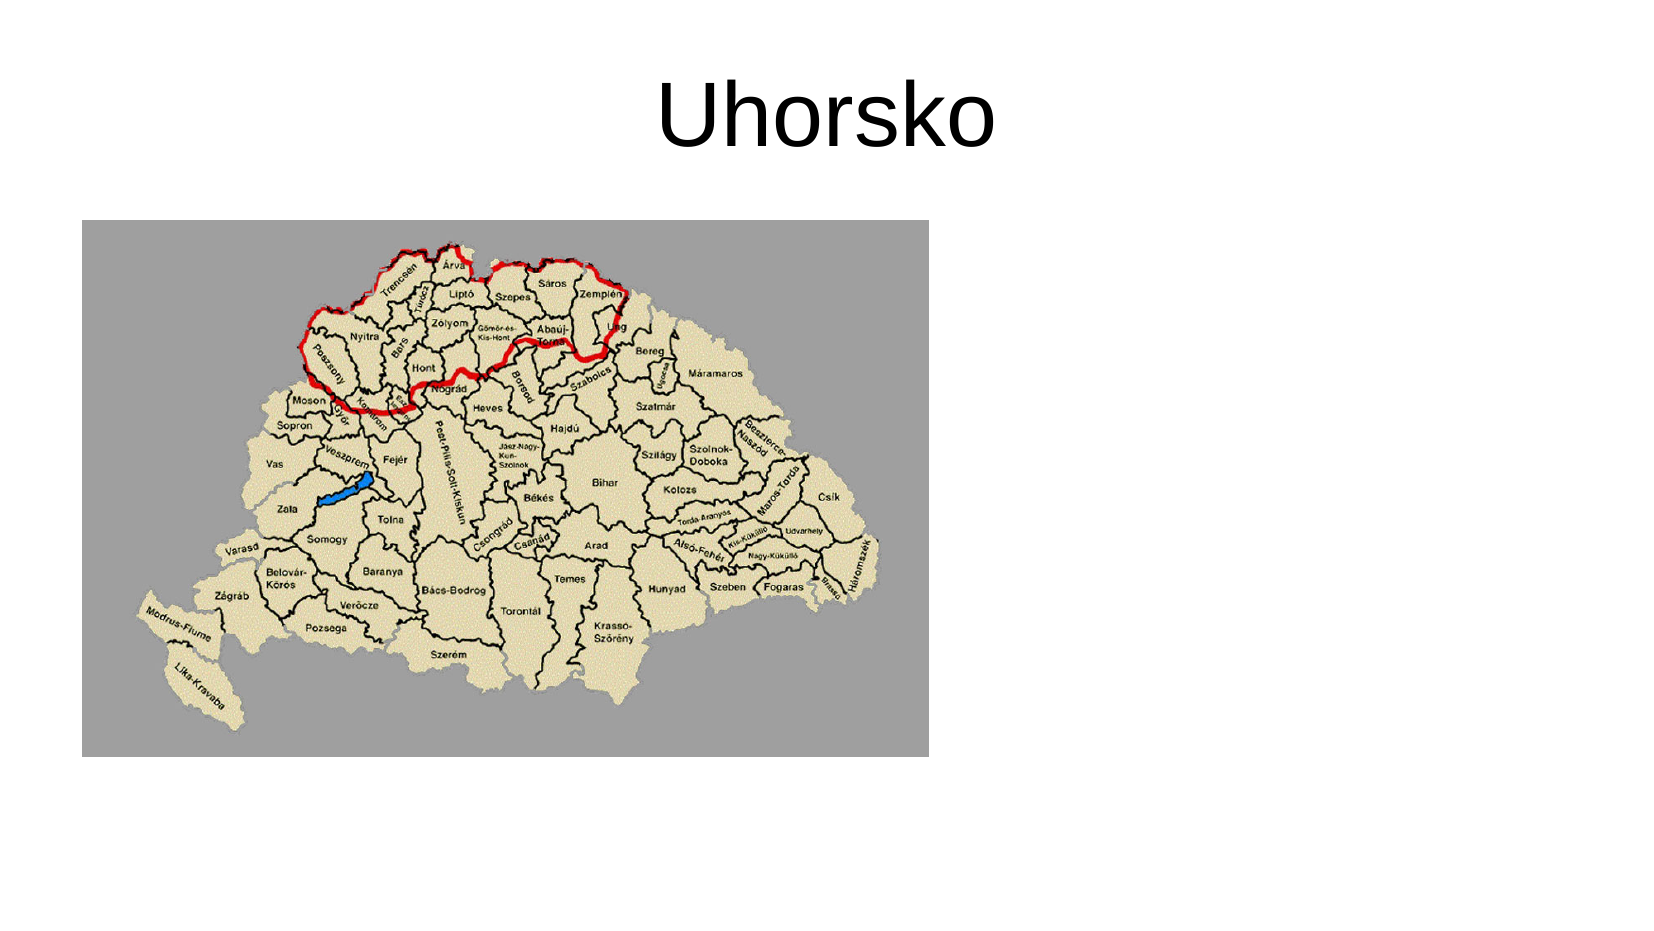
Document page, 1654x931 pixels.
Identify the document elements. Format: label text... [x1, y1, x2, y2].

picture [82, 220, 929, 758]
title Uhorsko [82, 37, 1571, 193]
